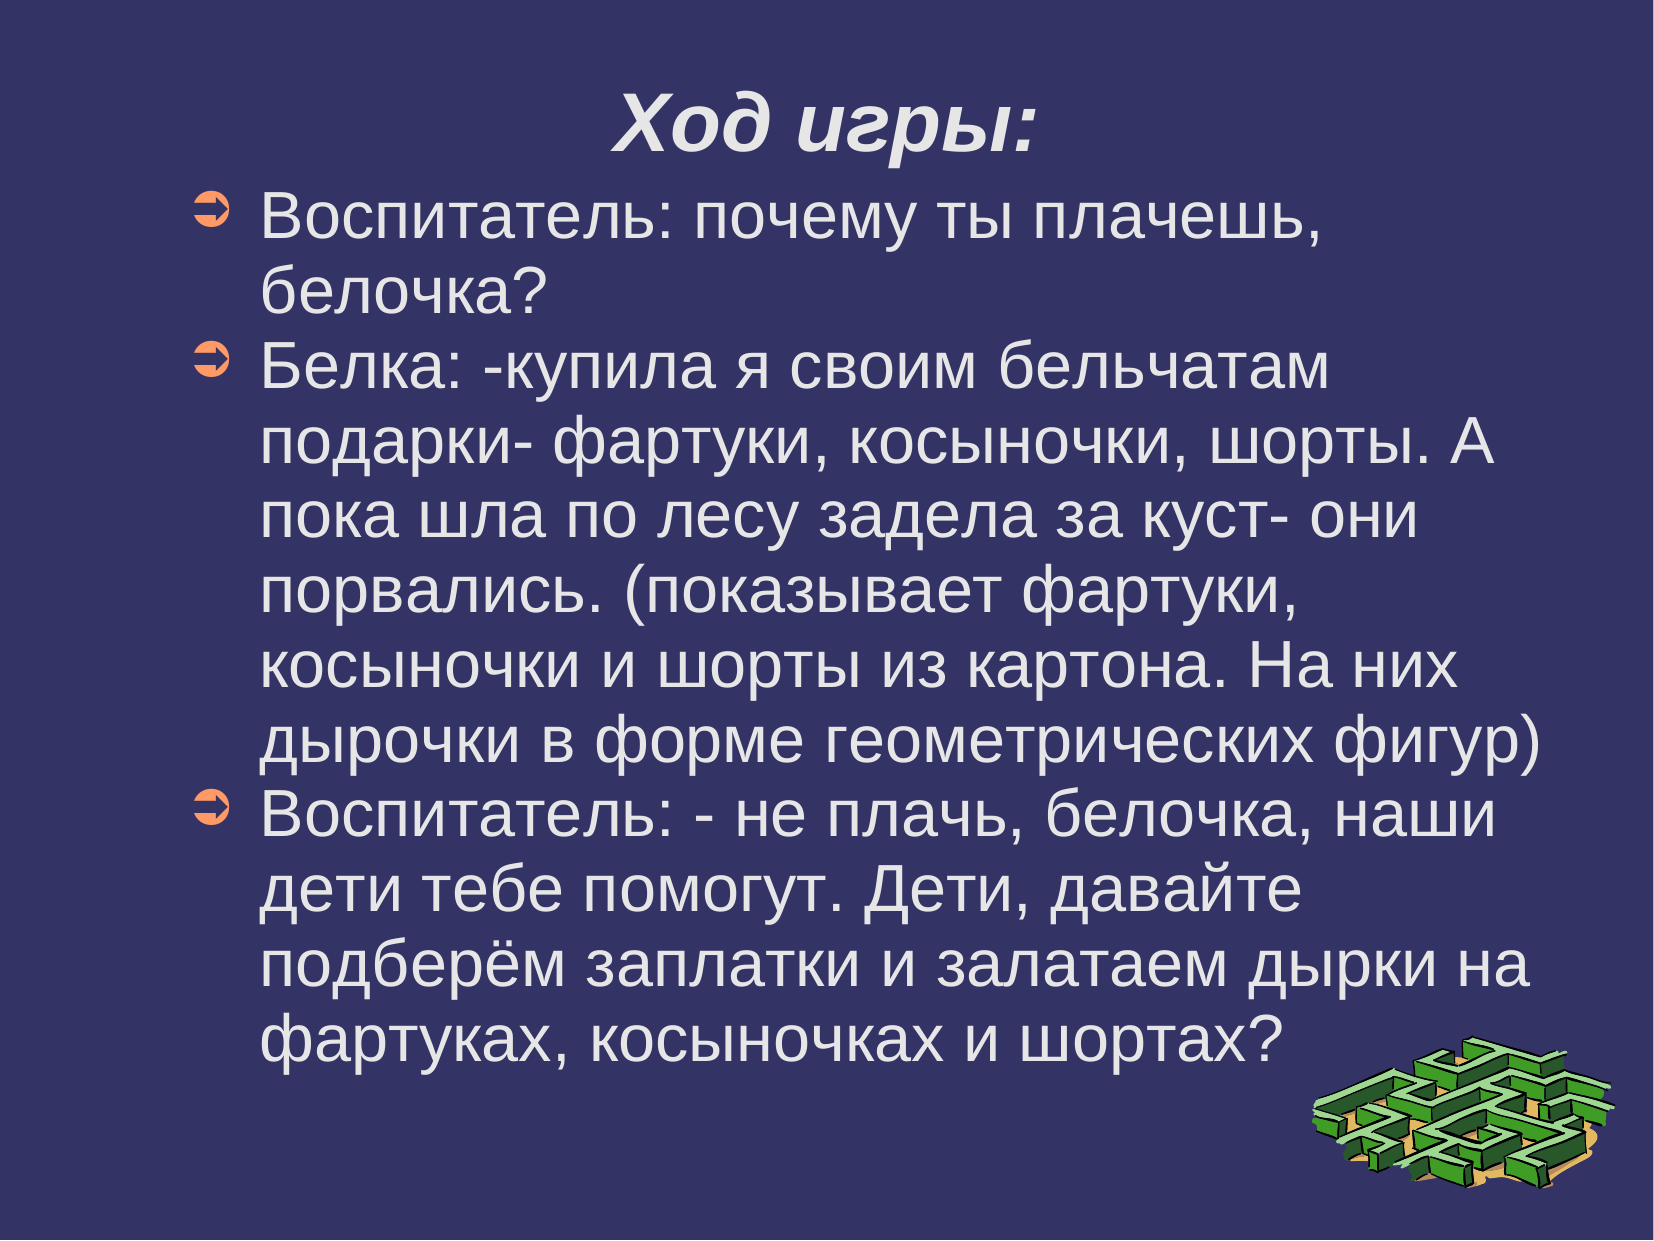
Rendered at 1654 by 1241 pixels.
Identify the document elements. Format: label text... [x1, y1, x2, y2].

list Воспитатель: почему ты плачешь, белочка? Белка: -купила я своим бельчатам подарки- фартуки, косыночки, шорты. А пока шла по лесу задела за куст- они порвались. (показывает фартуки, косыночки и шорты из картона. На них дырочки в форме геометрических фигур) Воспитатель: - не плачь, белочка, наши дети тебе помогут. Дети, давайте подберём заплатки и залатаем дырки на фартуках, косыночках и шортах? [177, 178, 1568, 1076]
title Ход игры: [121, 26, 1534, 219]
